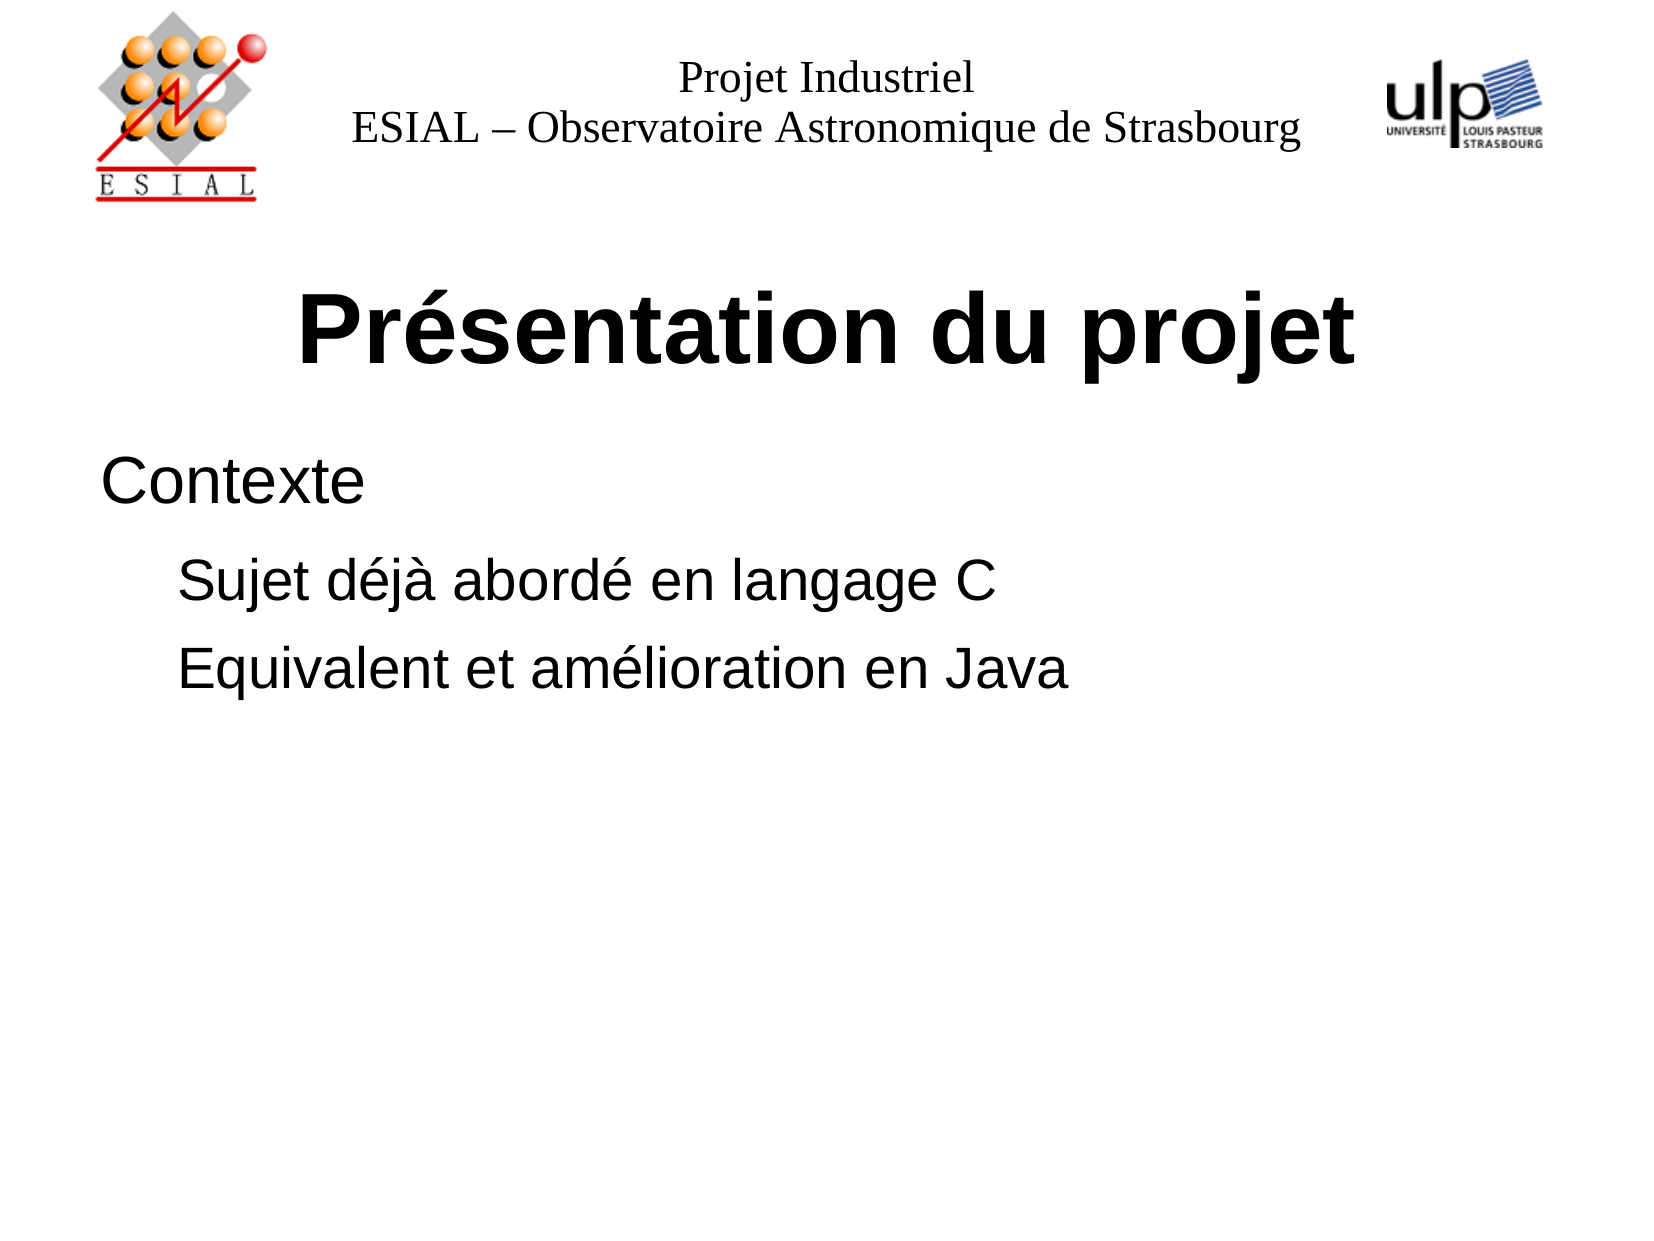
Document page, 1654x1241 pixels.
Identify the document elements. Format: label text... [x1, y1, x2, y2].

text_box Présentation du projet [265, 265, 1388, 414]
title Projet Industriel ESIAL – Observatoire Astronomique de Strasbourg [82, 49, 1571, 257]
picture [88, 6, 273, 49]
list Contexte Sujet déjà abordé en langage C Equivalent et amélioration en Java [82, 442, 1571, 1094]
